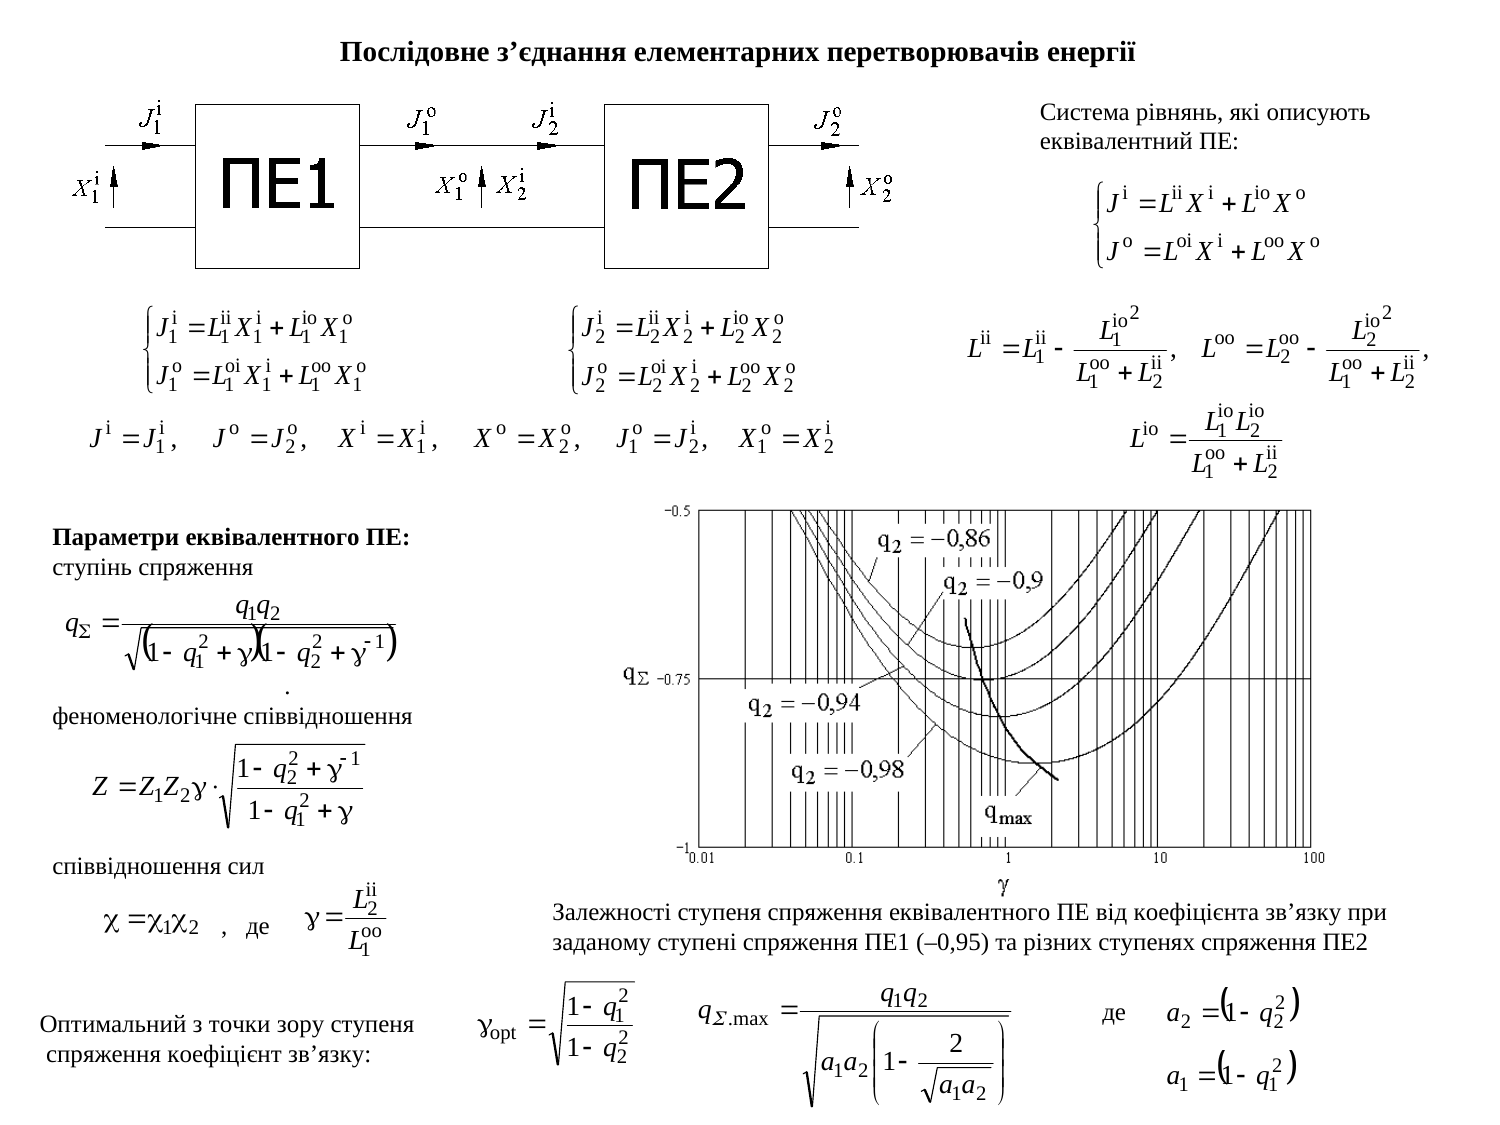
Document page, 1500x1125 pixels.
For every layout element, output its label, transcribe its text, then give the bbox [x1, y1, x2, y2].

chart [1162, 987, 1299, 1034]
chart [84, 412, 838, 459]
chart [1162, 1050, 1297, 1096]
chart [60, 587, 402, 676]
text_box Залежності ступеня спряження еквівалентного ПЕ від коефіцієнта зв’язку при заданому ступені спряження ПЕ1 (–0,95) та різних ступенях спряження ПЕ2 [537, 887, 1426, 963]
text_box де [1087, 987, 1162, 1033]
text_box Параметри еквівалентного ПЕ: ступінь спряження . феноменологічне співвідношення співвідношення сил , де [37, 512, 538, 978]
text_box Оптимальний з точки зору ступеня спряження коефіцієнт зв’язку: [24, 999, 450, 1076]
chart [472, 975, 642, 1072]
chart [87, 737, 371, 835]
chart [99, 900, 204, 940]
picture [62, 87, 902, 283]
picture [612, 499, 1335, 887]
text_box Послідовне з’єднання елементарних перетворювачів енергії [324, 24, 1163, 76]
chart [1087, 174, 1329, 276]
chart [562, 299, 804, 402]
chart [137, 299, 375, 401]
chart [693, 975, 1017, 1113]
chart [300, 875, 393, 963]
text_box Система рівнянь, які описують еквівалентний ПЕ: [1024, 87, 1425, 163]
chart [962, 297, 1455, 486]
